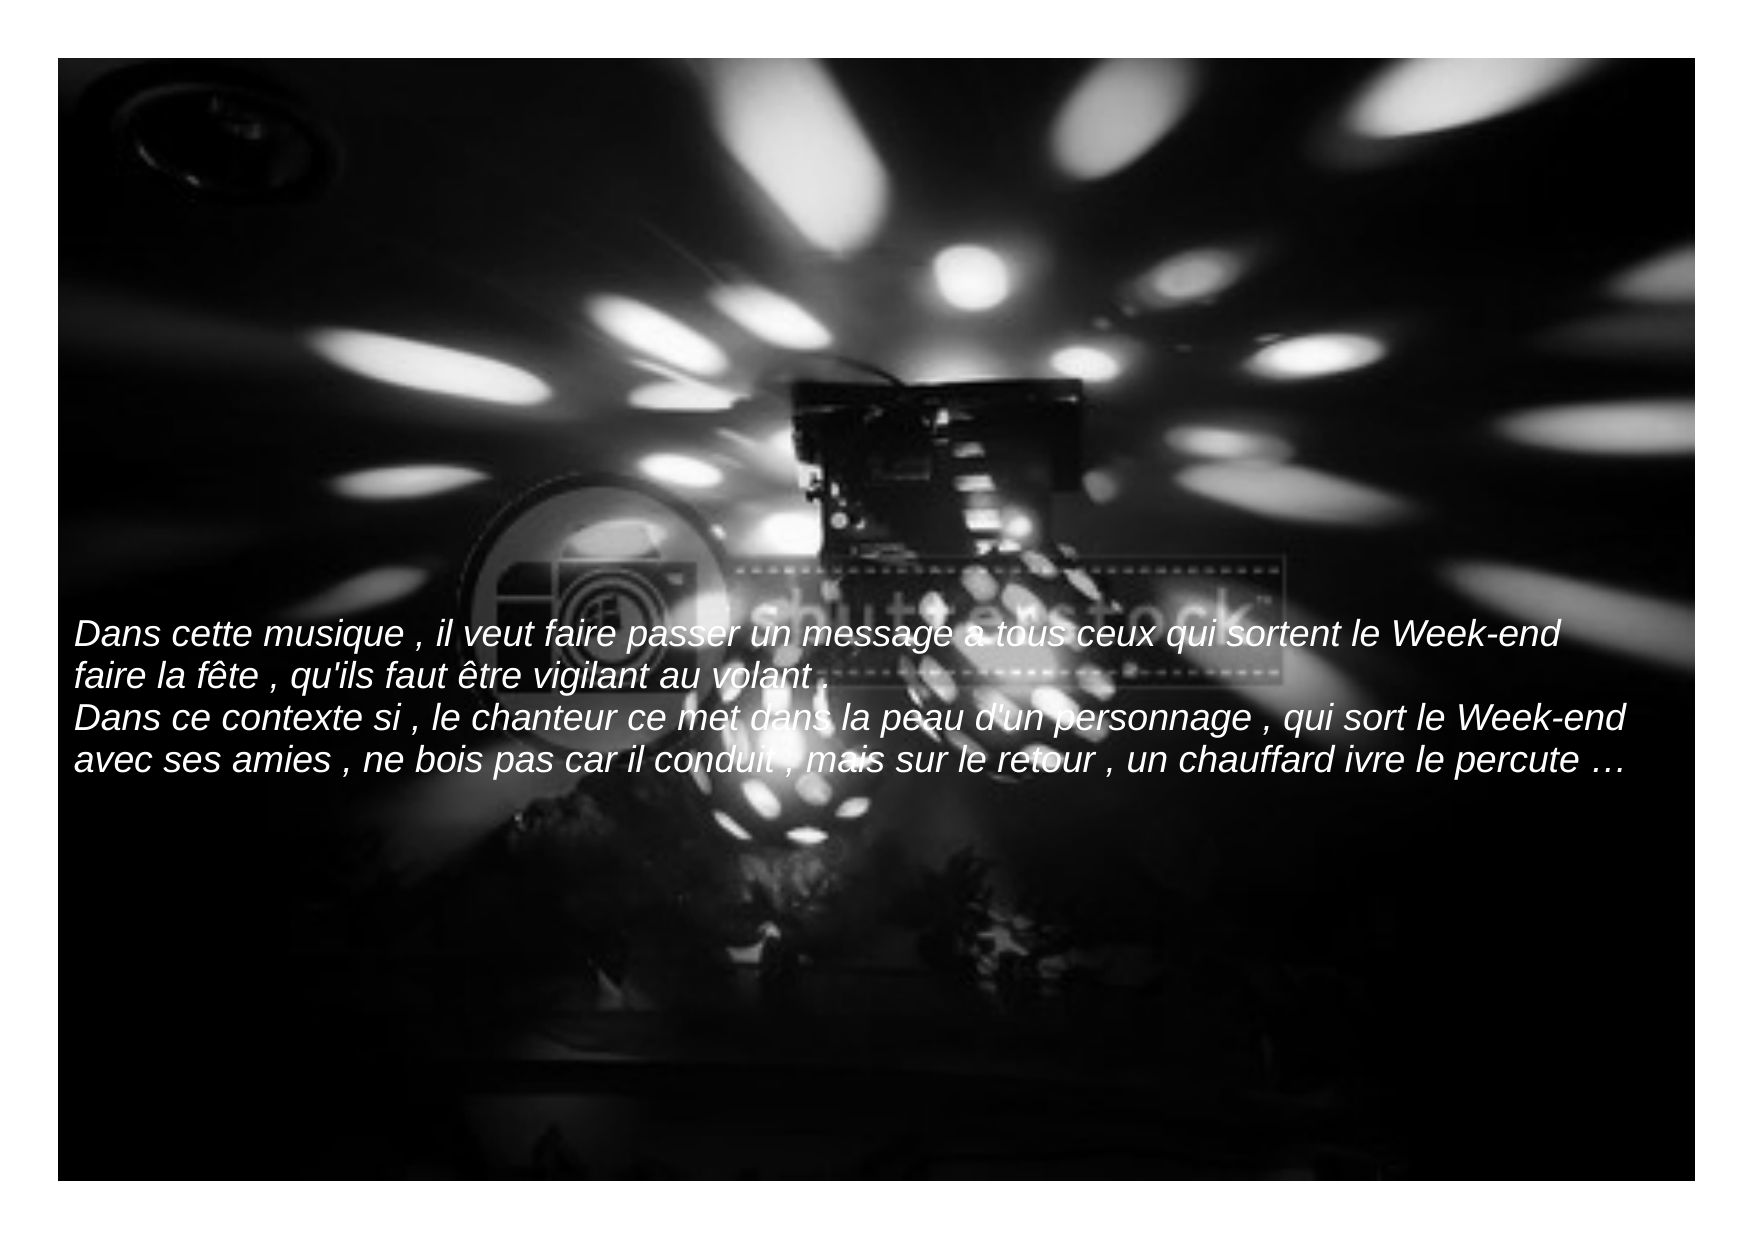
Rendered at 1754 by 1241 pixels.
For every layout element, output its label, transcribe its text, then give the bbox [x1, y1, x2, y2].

text_box Dans cette musique , il veut faire passer un message a tous ceux qui sortent le Week-end faire la fête , qu'ils faut être vigilant au volant . Dans ce contexte si , le chanteur ce met dans la peau d'un personnage , qui sort le Week-end avec ses amies , ne bois pas car il conduit , mais sur le retour , un chauffard ivre le percute … [59, 605, 1654, 1181]
picture [58, 58, 1695, 1182]
